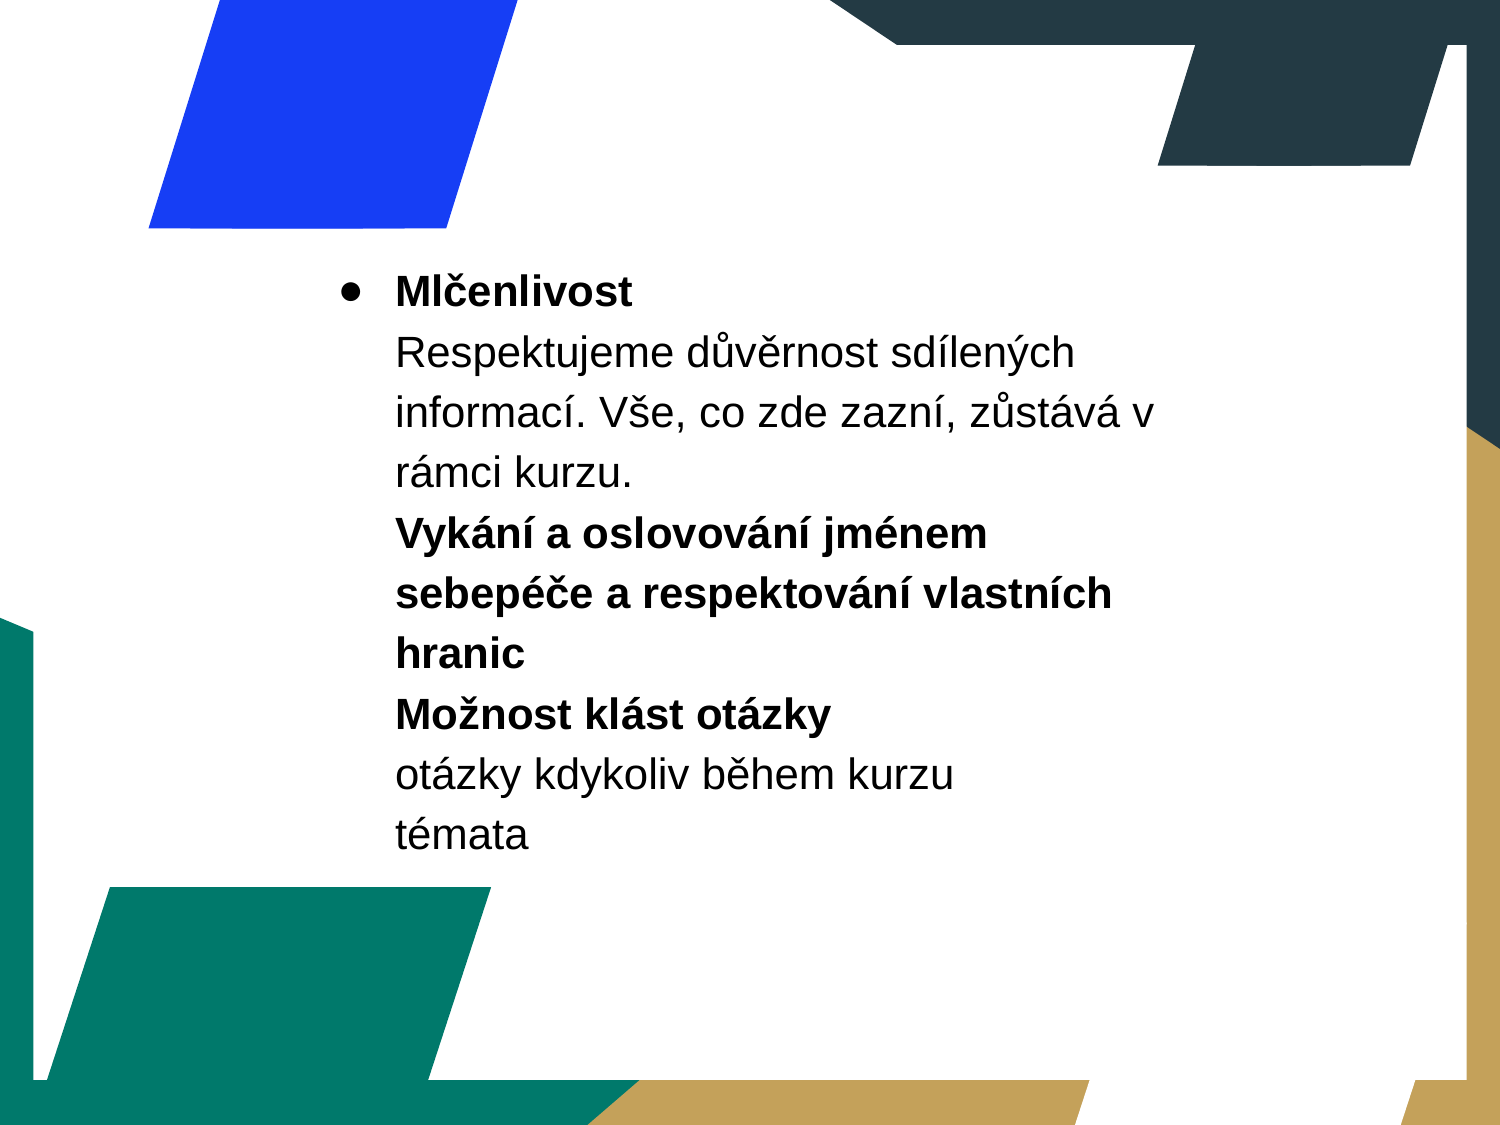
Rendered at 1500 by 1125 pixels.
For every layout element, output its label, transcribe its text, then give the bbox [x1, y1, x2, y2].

subtitle [304, 746, 1185, 861]
title Mlčenlivost Respektujeme důvěrnost sdílených informací. Vše, co zde zazní, zůstává v rámci kurzu. Vykání a oslovování jménem sebepéče a respektování vlastních hranic Možnost klást otázky otázky kdykoliv během kurzu témata [304, 398, 1185, 716]
